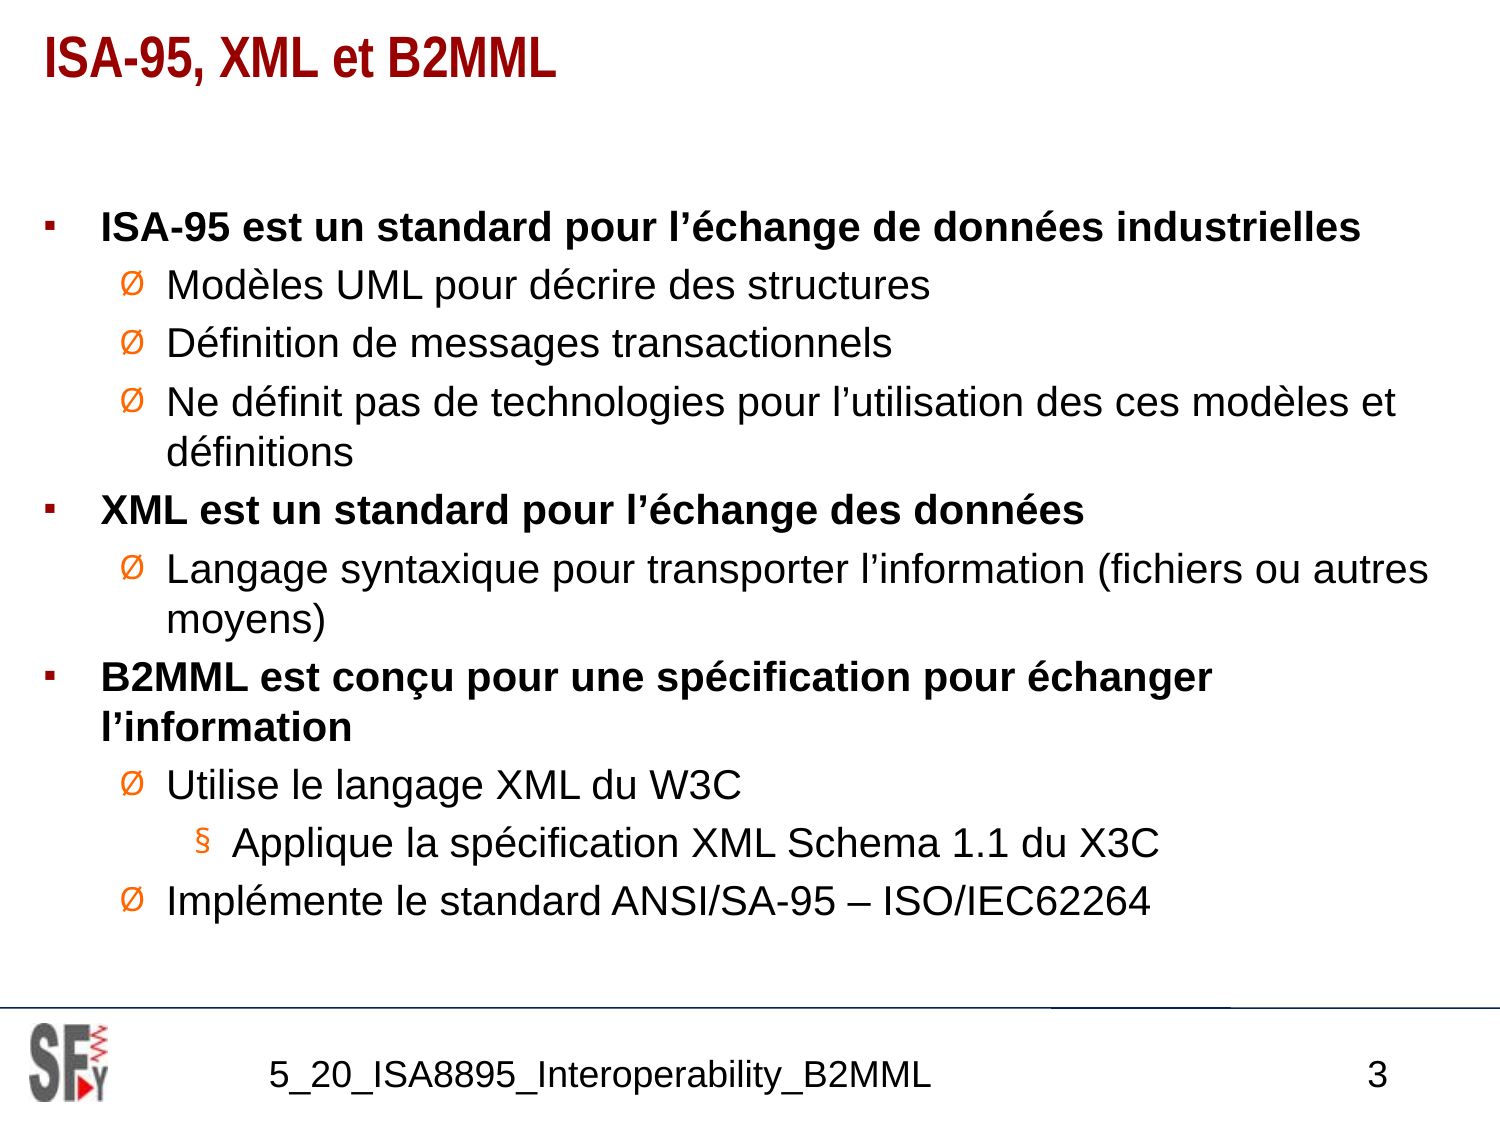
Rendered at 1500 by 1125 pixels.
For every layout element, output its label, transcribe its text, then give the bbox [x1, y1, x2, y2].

picture [29, 1023, 108, 1102]
list ISA-95 est un standard pour l’échange de données industrielles Modèles UML pour décrire des structures Définition de messages transactionnels Ne définit pas de technologies pour l’utilisation des ces modèles et définitions XML est un standard pour l’échange des données Langage syntaxique pour transporter l’information (fichiers ou autres moyens) B2MML est conçu pour une spécification pour échanger l’information Utilise le langage XML du W3C Applique la spécification XML Schema 1.1 du X3C Implémente le standard ANSI/SA-95 – ISO/IEC62264 [29, 184, 1471, 988]
slide_number <numéro> [1352, 1034, 1490, 1103]
footer 5_20_ISA8895_Interoperability_B2MML [253, 1034, 1336, 1103]
title ISA-95, XML et B2MML [29, 12, 1471, 138]
